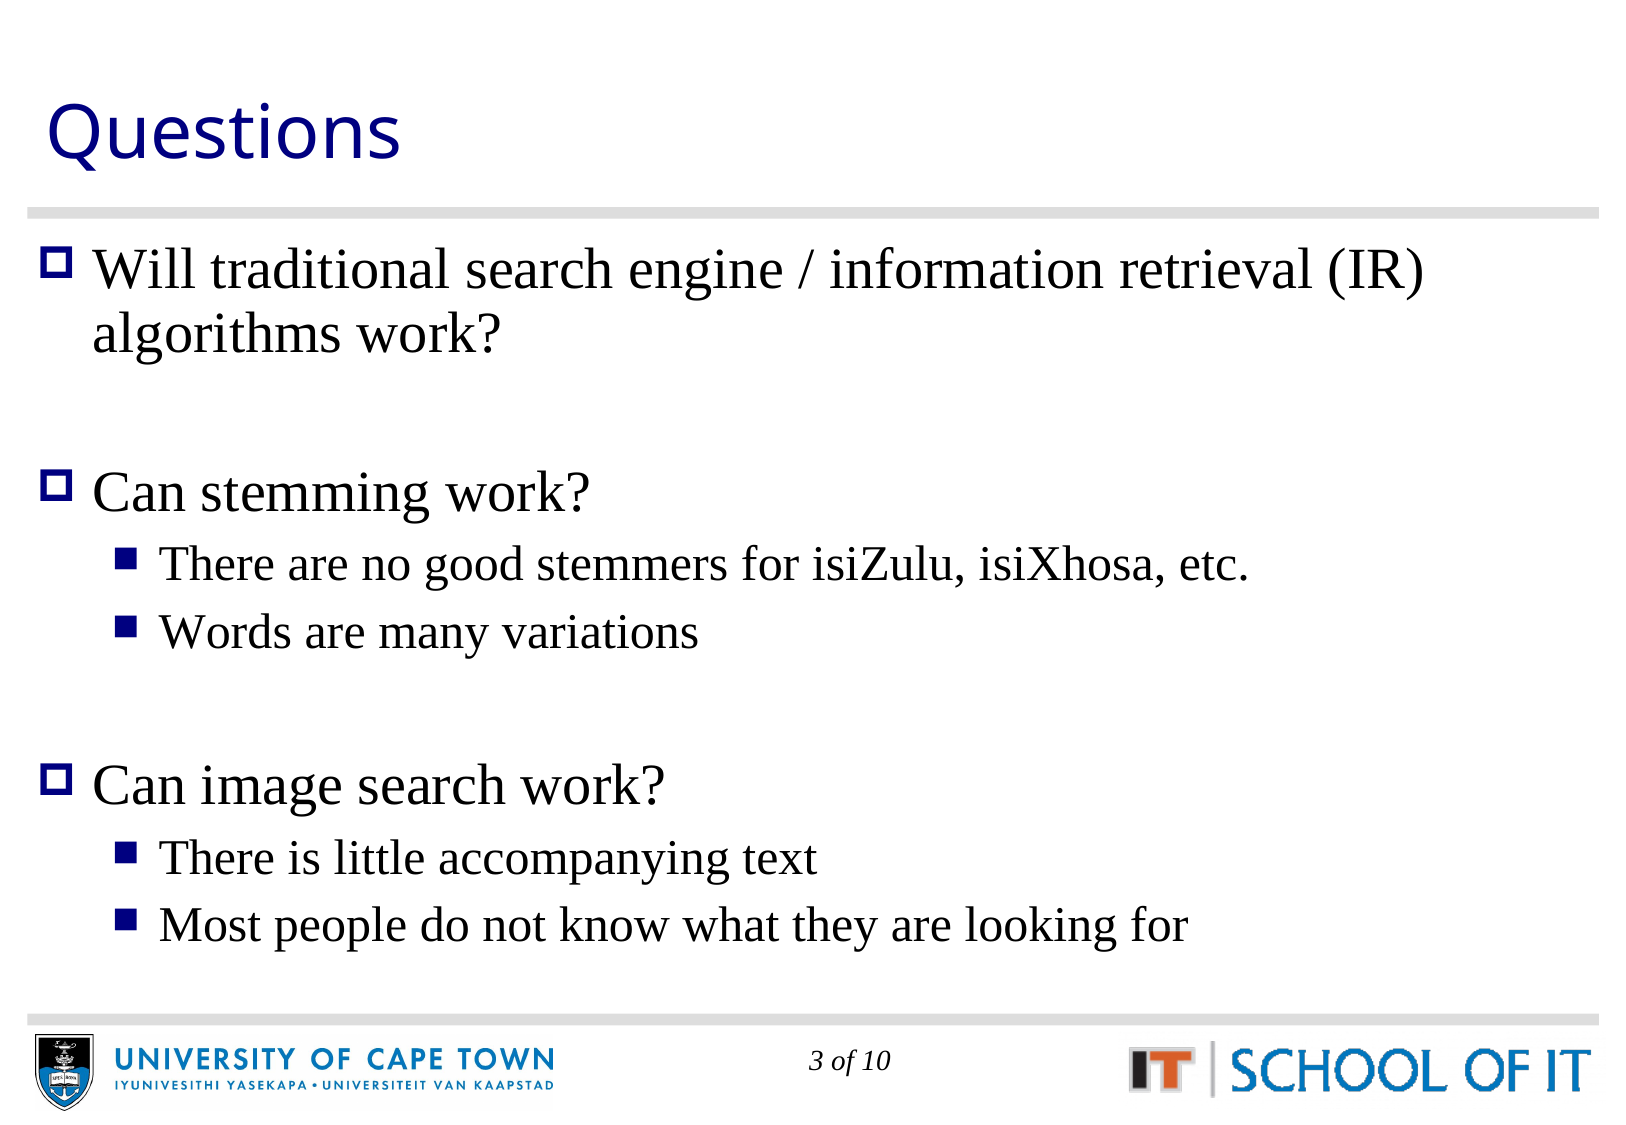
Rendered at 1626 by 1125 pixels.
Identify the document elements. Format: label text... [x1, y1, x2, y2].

list Will traditional search engine / information retrieval (IR) algorithms work? Can stemming work? There are no good stemmers for isiZulu, isiXhosa, etc. Words are many variations Can image search work? There is little accompanying text Most people do not know what they are looking for [36, 236, 1579, 998]
title Questions [45, 66, 1583, 194]
picture [1118, 1030, 1606, 1109]
picture [35, 1034, 553, 1111]
